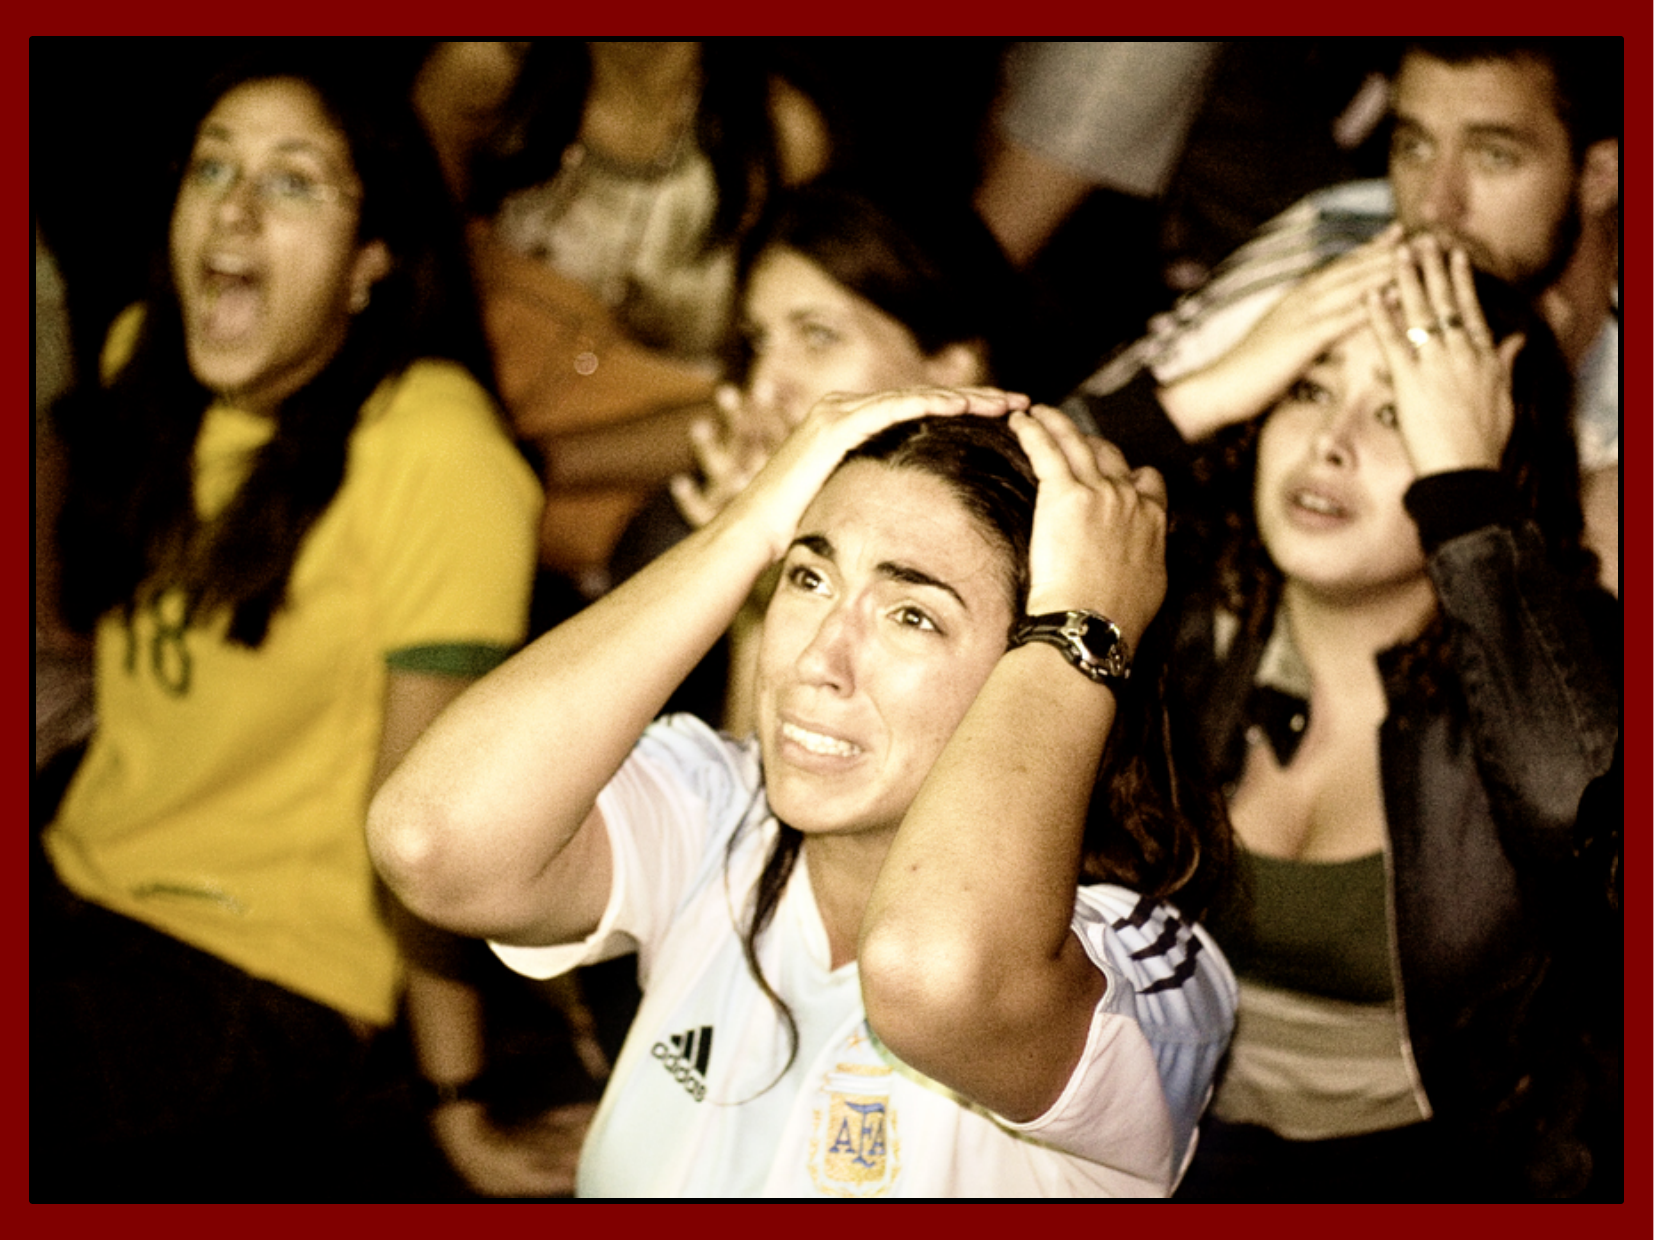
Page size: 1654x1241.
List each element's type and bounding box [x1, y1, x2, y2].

picture [35, 42, 1618, 1198]
